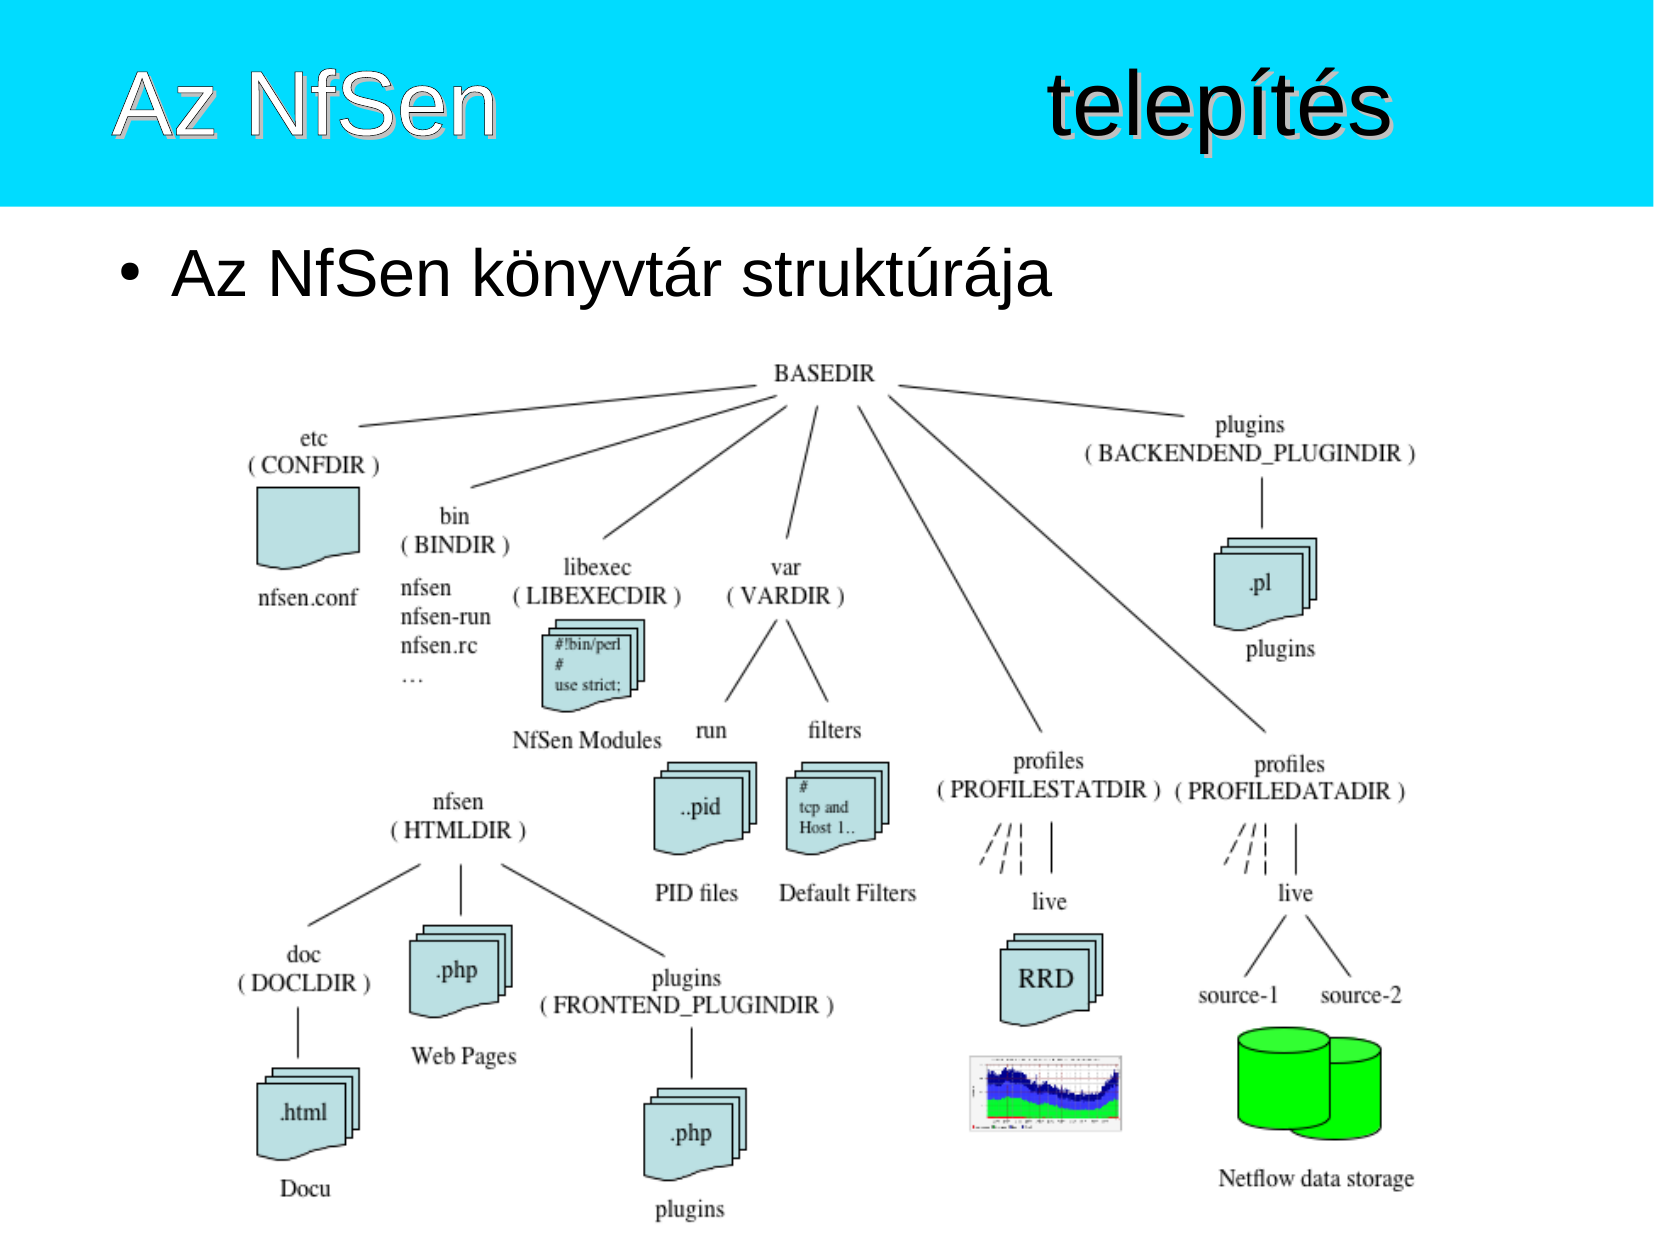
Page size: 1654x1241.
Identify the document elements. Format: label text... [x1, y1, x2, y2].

title Az NfSen telepítés [0, 0, 1654, 207]
list Az NfSen könyvtár struktúrája [82, 236, 1571, 1109]
picture [216, 324, 1438, 1241]
